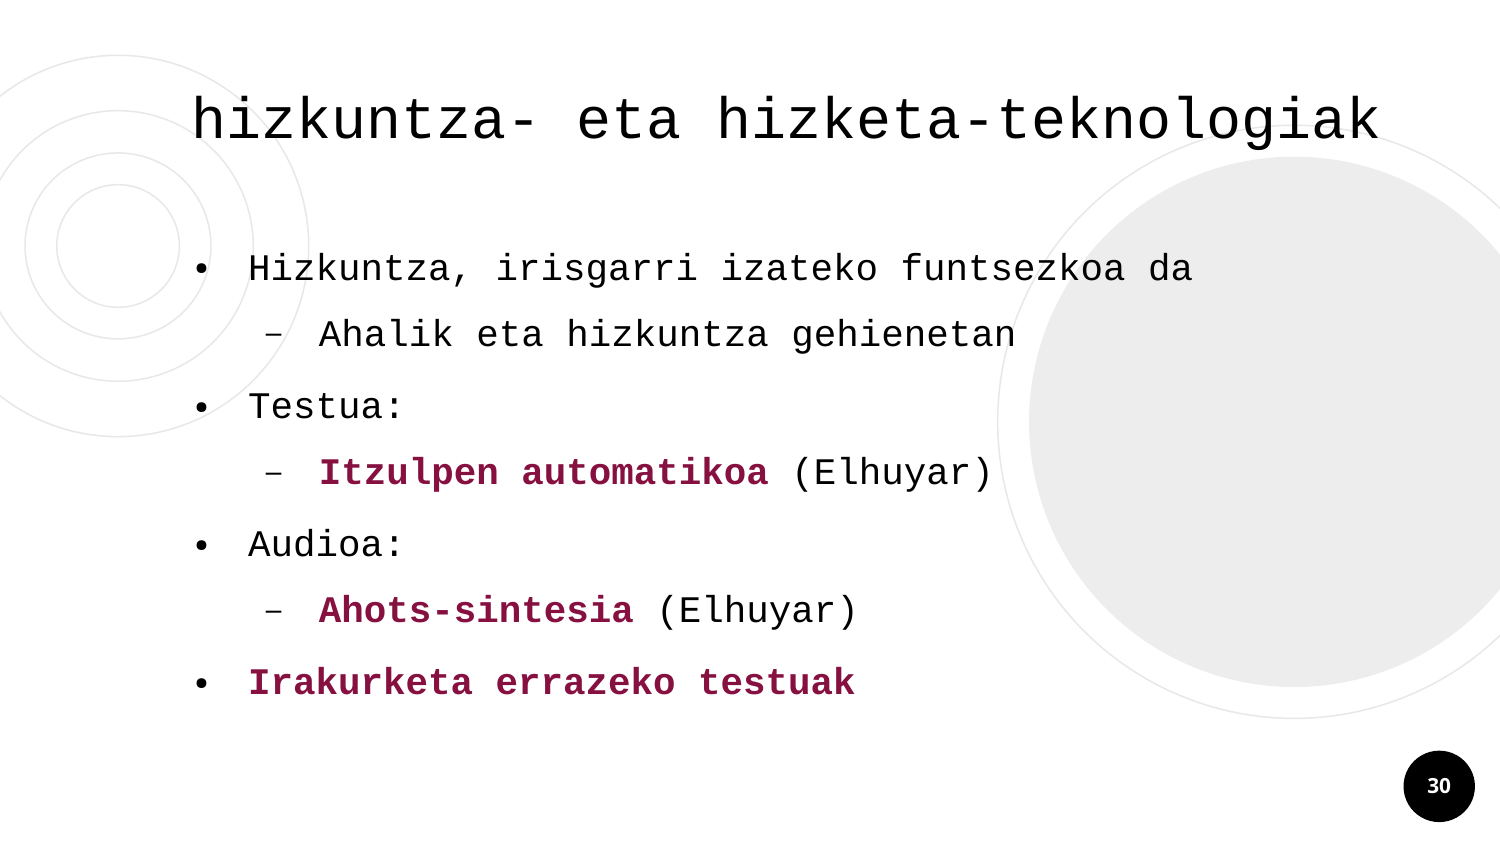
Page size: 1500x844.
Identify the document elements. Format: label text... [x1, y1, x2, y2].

text_box hizkuntza- eta hizketa-teknologiak [177, 82, 1406, 230]
text_box <zenbakia> [1403, 750, 1475, 823]
list Hizkuntza, irisgarri izateko funtsezkoa da Ahalik eta hizkuntza gehienetan Testua: Itzulpen automatikoa (Elhuyar) Audioa: Ahots-sintesia (Elhuyar) Irakurketa errazeko testuak [177, 248, 1359, 715]
